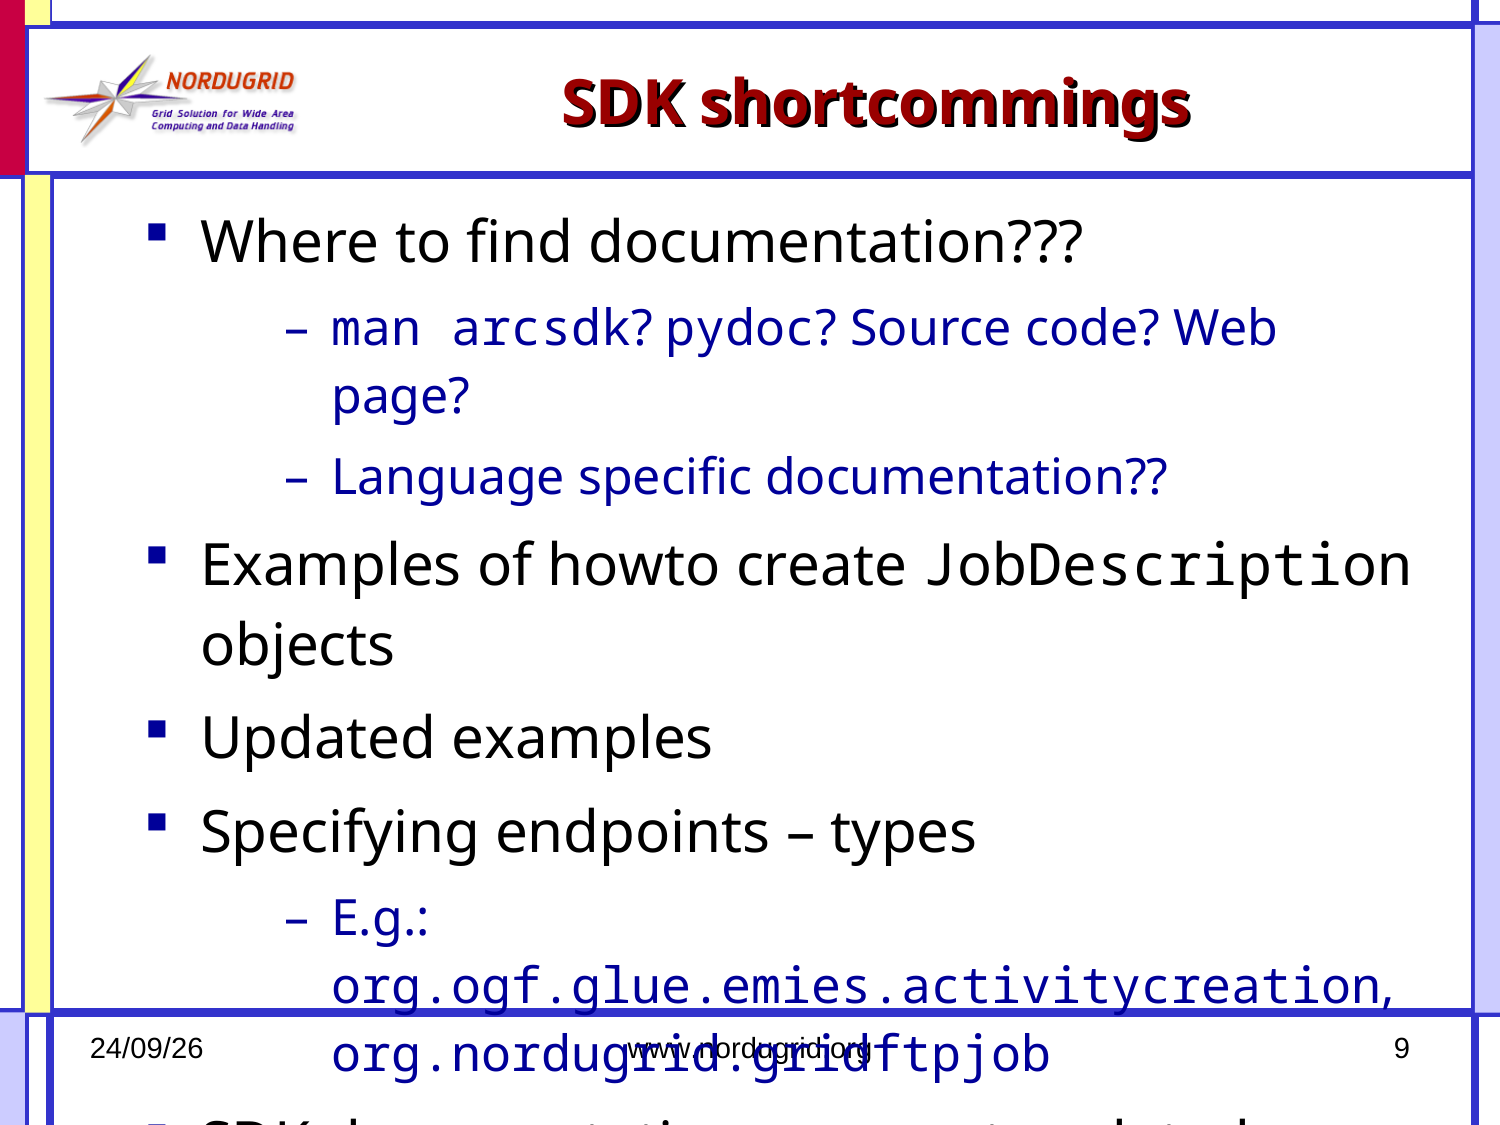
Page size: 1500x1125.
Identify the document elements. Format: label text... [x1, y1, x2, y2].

list Where to find documentation??? man arcsdk? pydoc? Source code? Web page? Language specific documentation?? Examples of howto create JobDescription objects Updated examples Specifying endpoints – types E.g.: org.ogf.glue.emies.activitycreation, org.nordugrid.gridftpjob SDK documentation page not updated http://www.nordugrid.org/documents/code/ [87, 200, 1426, 968]
picture [40, 49, 301, 148]
title SDK shortcommings [324, 17, 1428, 183]
